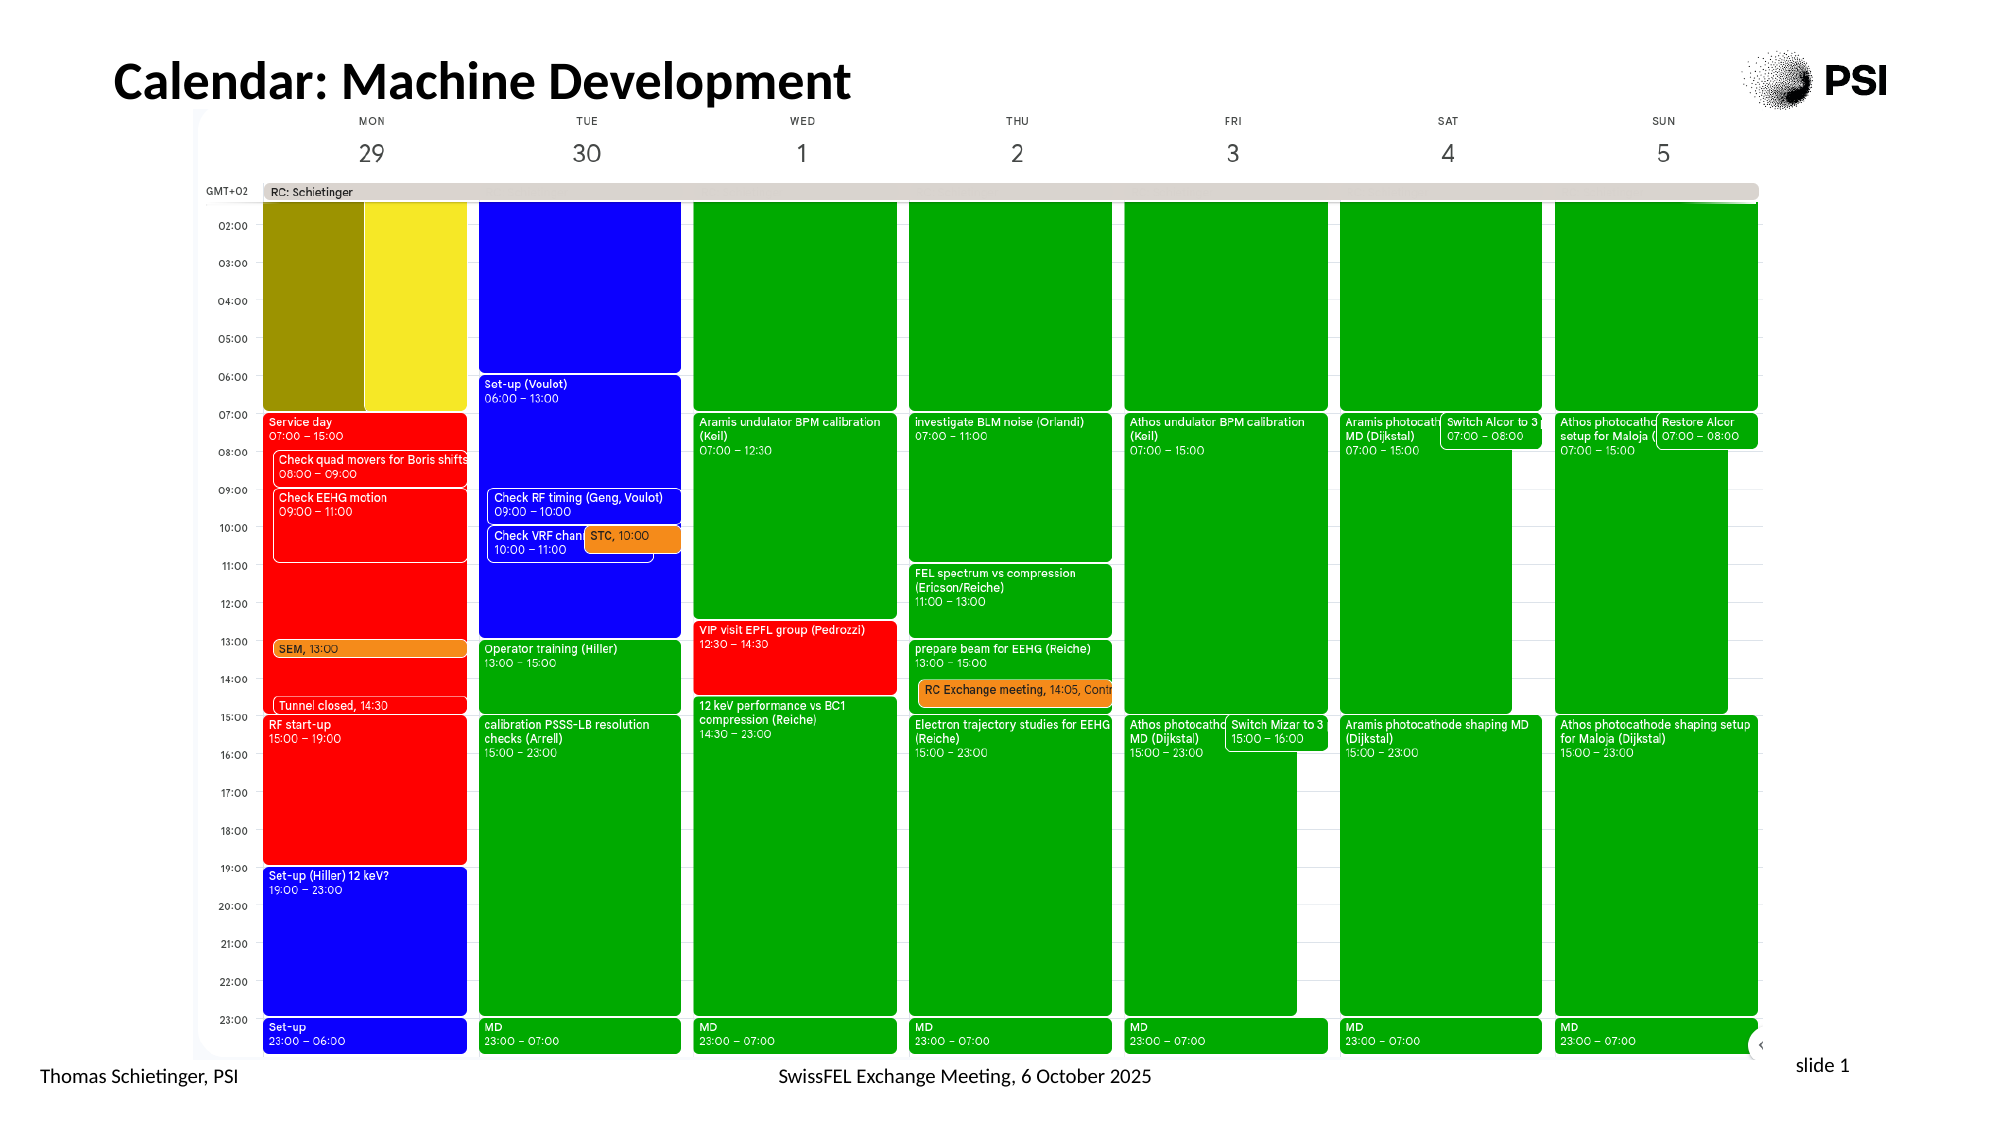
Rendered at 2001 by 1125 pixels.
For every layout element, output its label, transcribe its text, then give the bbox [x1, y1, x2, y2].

title Calendar: Machine Development [114, 45, 1585, 118]
picture [193, 109, 1763, 1060]
